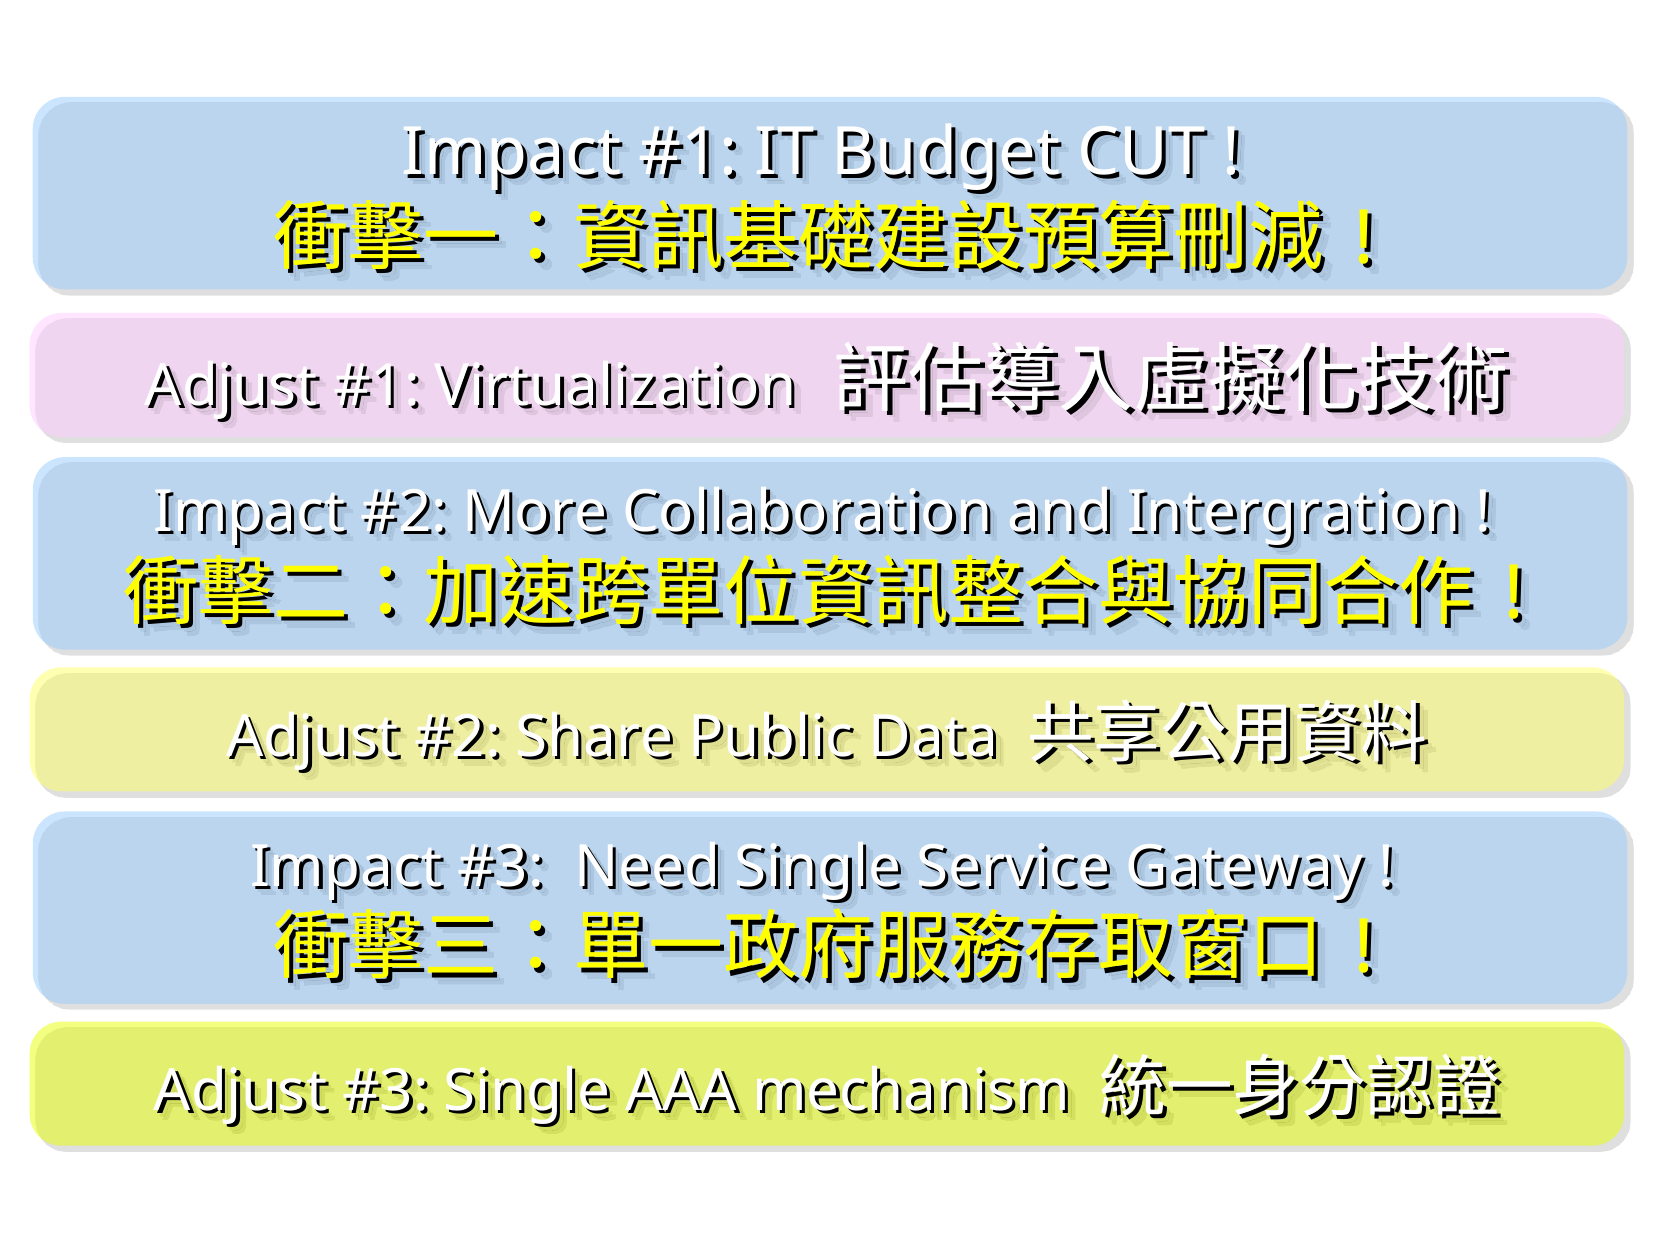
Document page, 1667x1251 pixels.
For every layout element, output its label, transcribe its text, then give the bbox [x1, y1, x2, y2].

text_box Adjust #3: Single AAA mechanism 統一身分認證 [29, 1021, 1625, 1146]
text_box Adjust #2: Share Public Data 共享公用資料 [29, 667, 1625, 792]
text_box Impact #2: More Collaboration and Intergration ! 衝擊二：加速跨單位資訊整合與協同合作! [32, 457, 1628, 650]
text_box Impact #3: Need Single Service Gateway ! 衝擊三：單一政府服務存取窗口! [32, 811, 1628, 1004]
text_box Adjust #1: Virtualization 評估導入虛擬化技術 [29, 312, 1625, 438]
text_box Impact #1: IT Budget CUT ! 衝擊一：資訊基礎建設預算刪減! [32, 96, 1628, 290]
